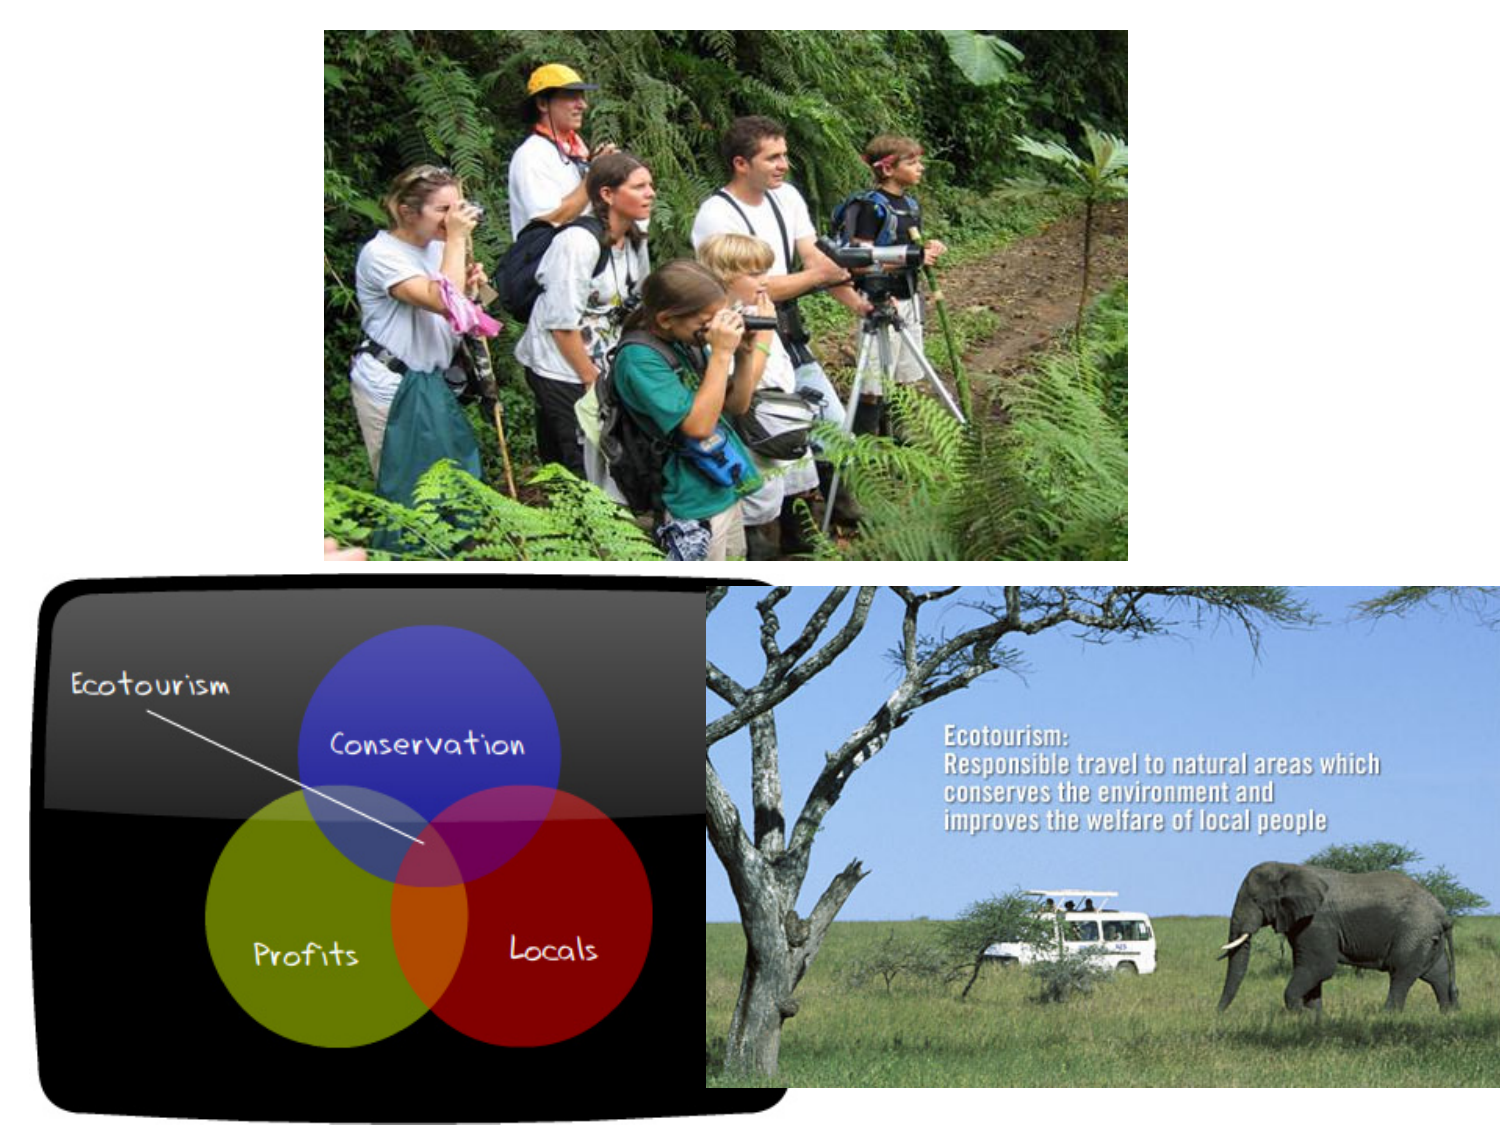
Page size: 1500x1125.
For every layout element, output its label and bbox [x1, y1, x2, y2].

picture [29, 573, 1500, 1125]
picture [324, 30, 1128, 561]
